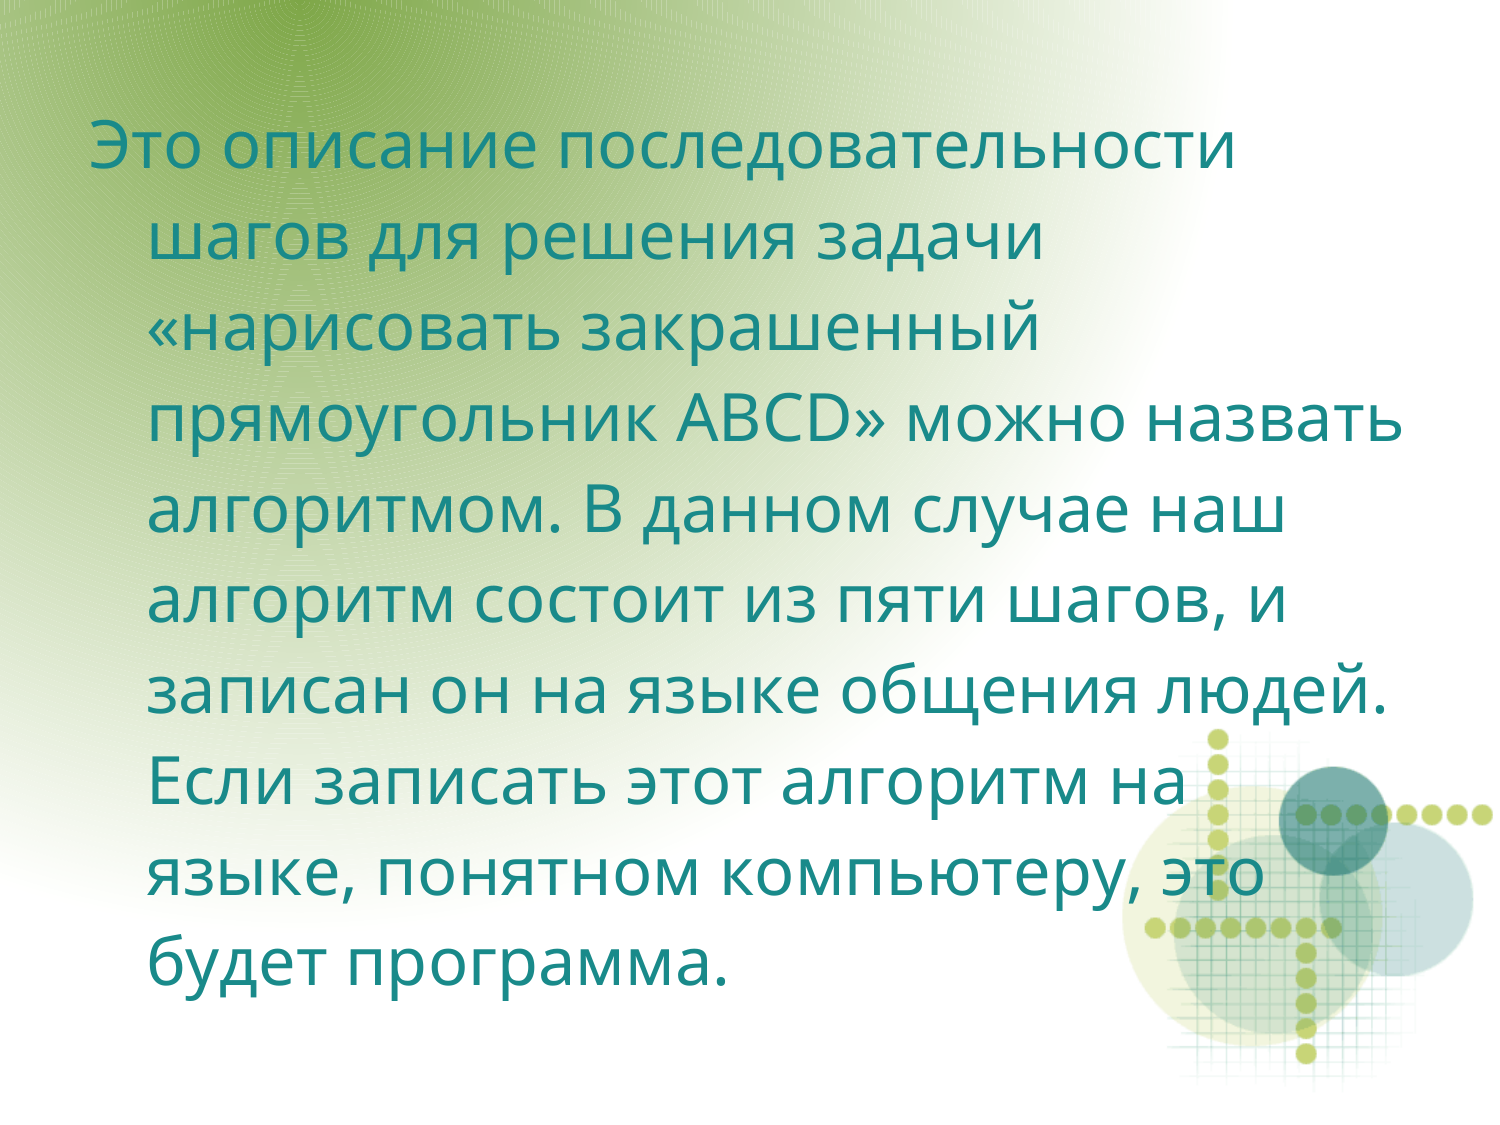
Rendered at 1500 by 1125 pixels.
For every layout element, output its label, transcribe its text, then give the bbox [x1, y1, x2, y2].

list Это описание последовательности шагов для решения задачи «нарисовать закрашенный прямоугольник ABCD» можно назвать алгоритмом. В данном случае наш алгоритм состоит из пяти шагов, и записан он на языке общения людей. Если записать этот алгоритм на языке, понятном компьютеру, это будет программа. [75, 90, 1426, 1036]
picture [1110, 718, 1500, 1098]
